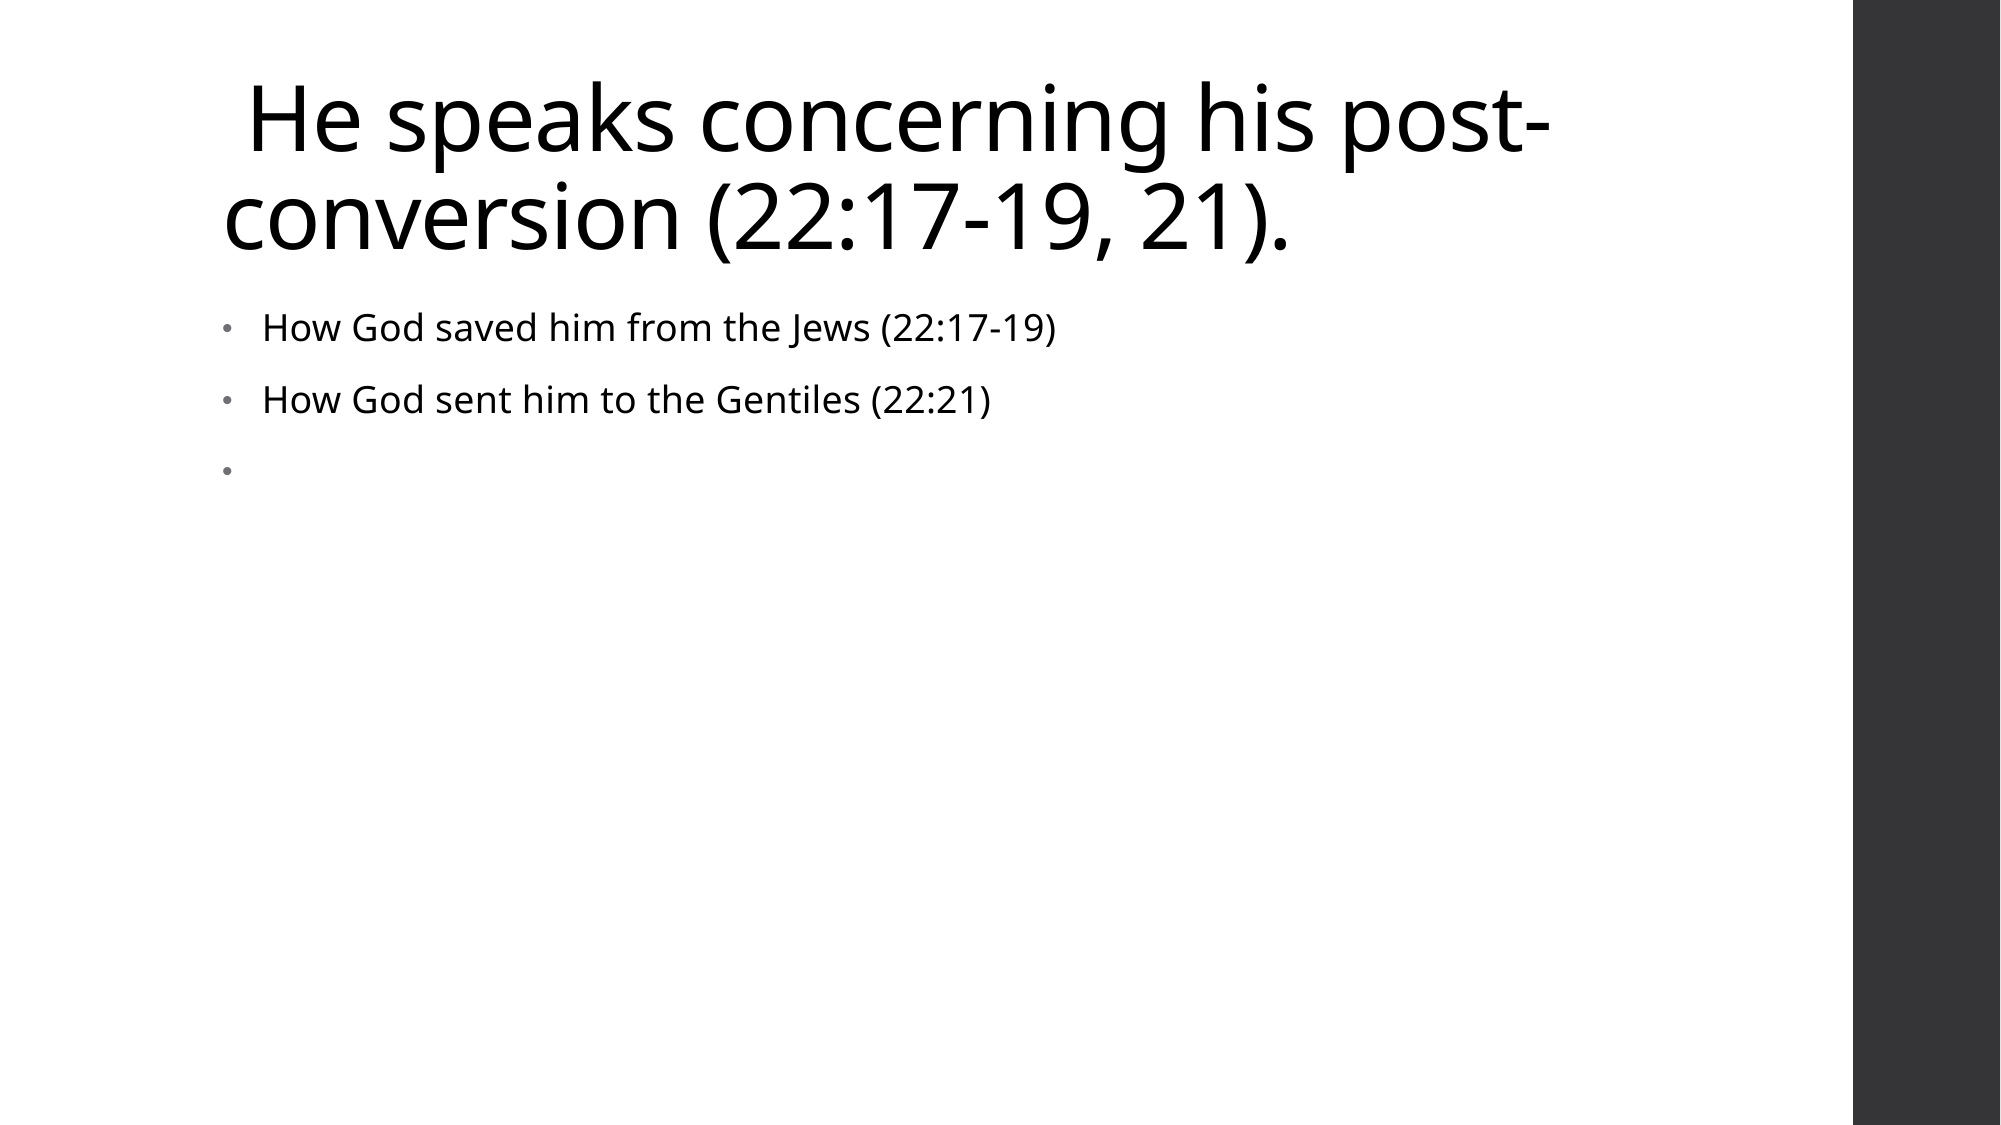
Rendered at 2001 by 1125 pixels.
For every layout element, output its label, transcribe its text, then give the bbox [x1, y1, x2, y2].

list How God saved him from the Jews (22:17-19) How God sent him to the Gentiles (22:21) [206, 299, 1617, 1014]
title He speaks concerning his post-conversion (22:17-19, 21). [206, 60, 1797, 278]
